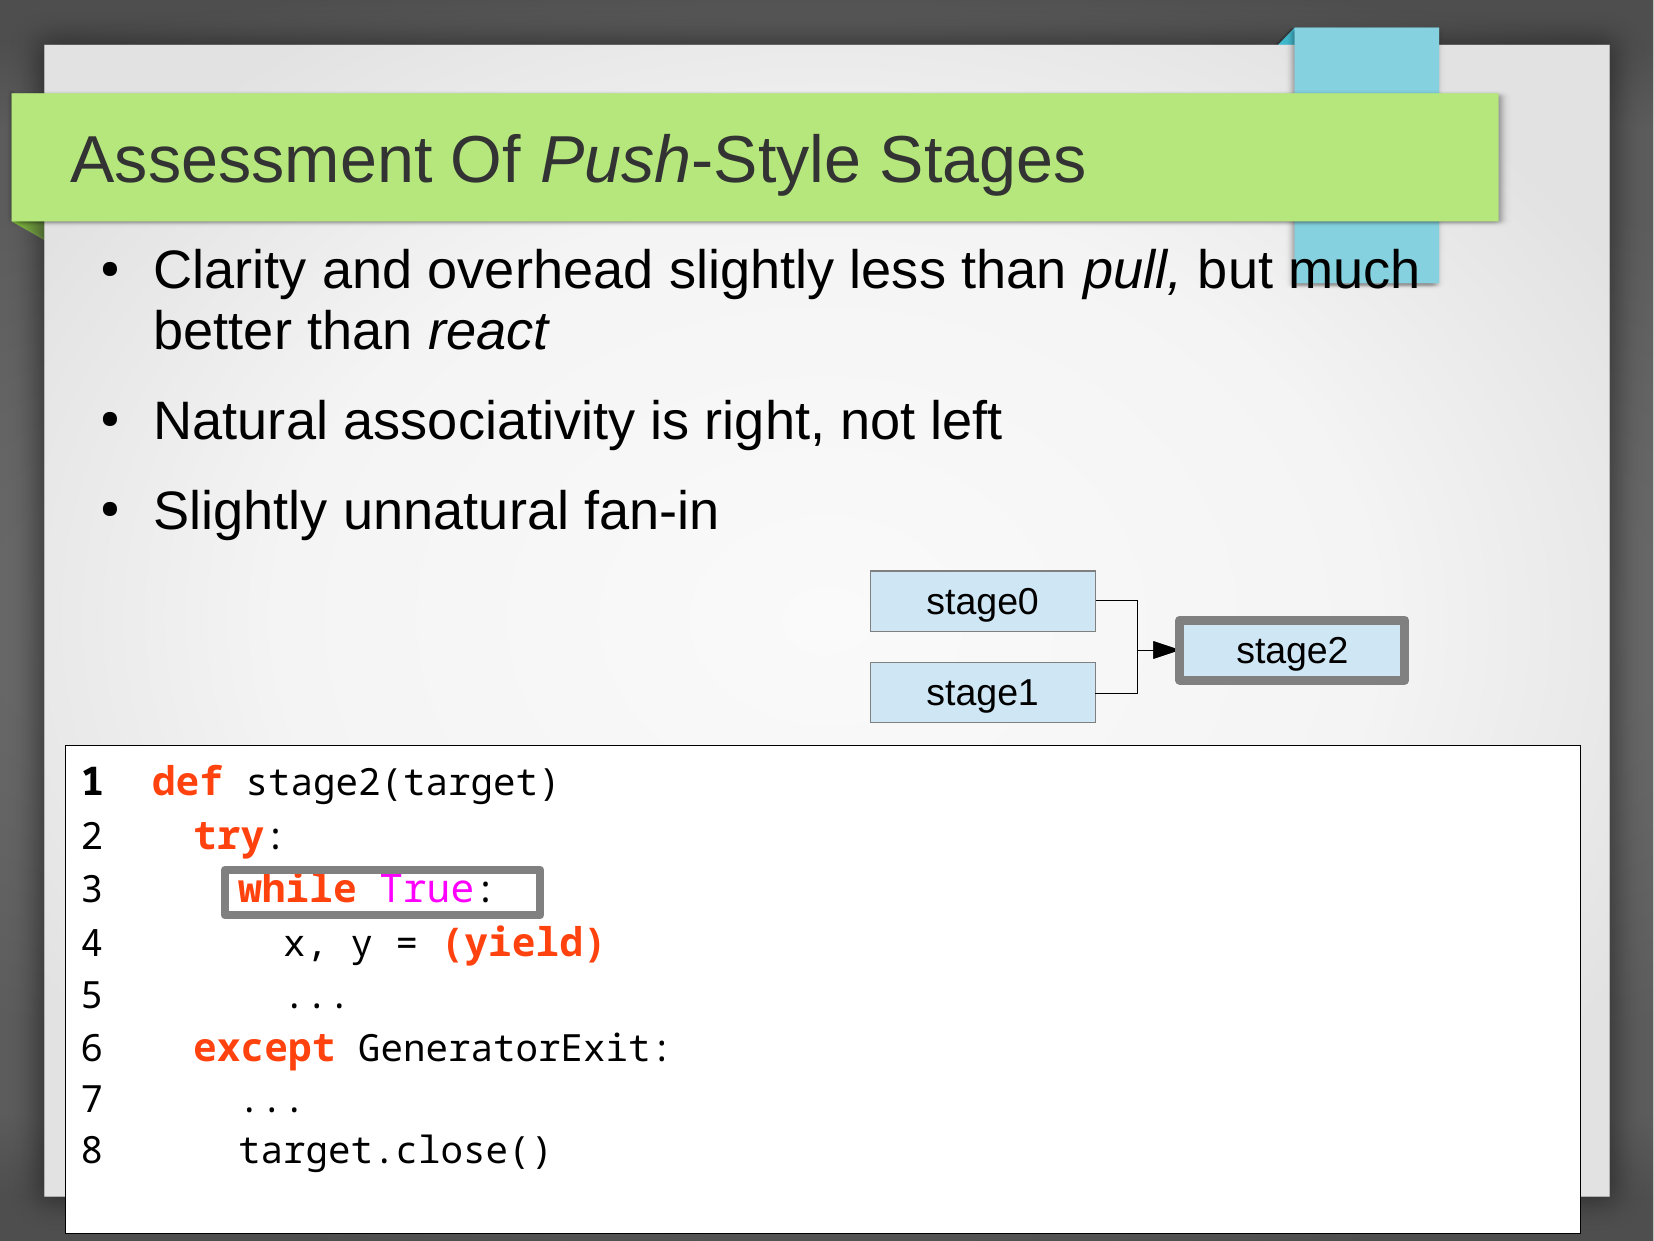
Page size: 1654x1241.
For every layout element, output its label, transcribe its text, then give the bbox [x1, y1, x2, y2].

list Clarity and overhead slightly less than pull, but much better than react Natural associativity is right, not left Slightly unnatural fan-in [82, 240, 1538, 745]
text_box [225, 870, 541, 916]
text_box 1 def stage2(target) 2 try: 3 while True: 4 x, y = (yield) 5 ... 6 except GeneratorExit: 7 ... 8 target.close() [65, 745, 1581, 1110]
picture [0, 0, 1654, 1241]
text_box [1179, 620, 1405, 681]
text_box stage0 [870, 571, 1096, 632]
text_box stage1 [870, 662, 1096, 723]
title Assessment Of Push-Style Stages [70, 106, 1229, 213]
